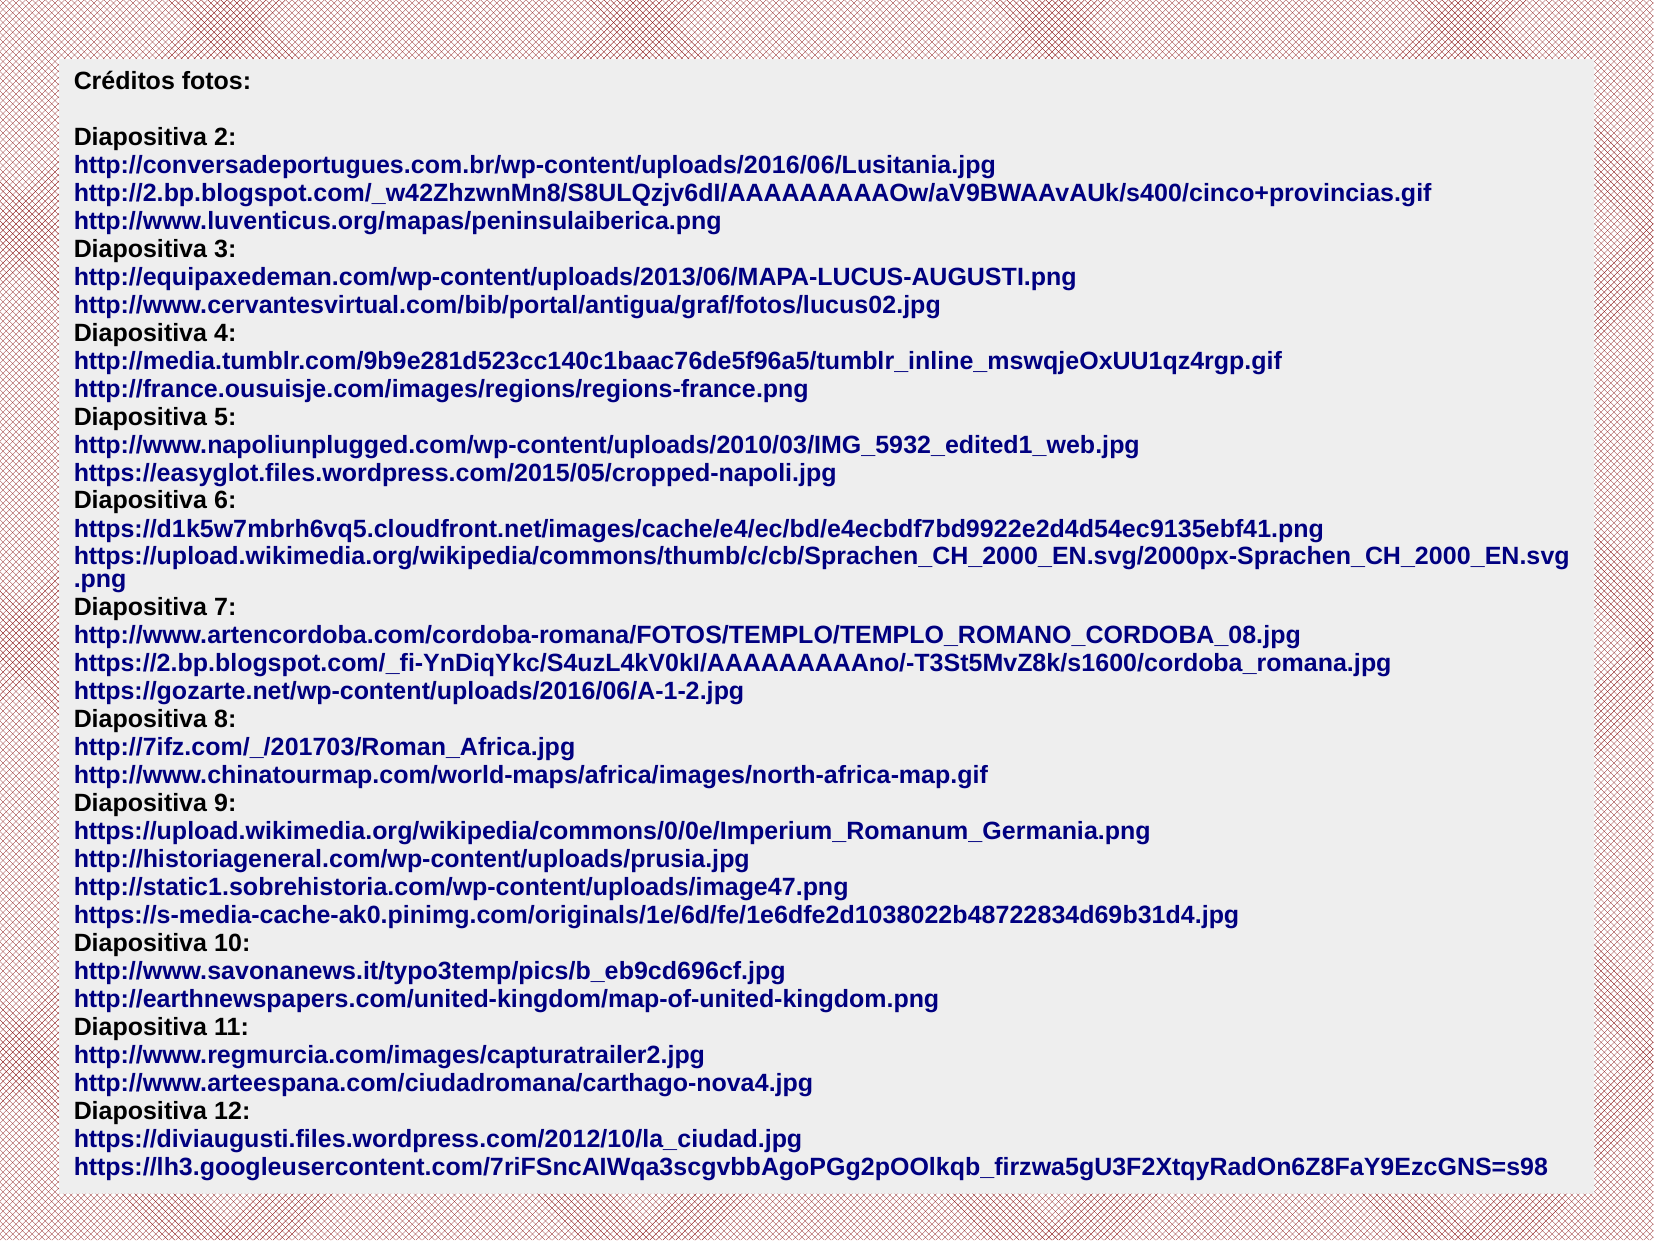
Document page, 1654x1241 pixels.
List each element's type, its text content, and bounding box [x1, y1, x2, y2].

text_box Créditos fotos: Diapositiva 2: http://conversadeportugues.com.br/wp-content/uploads/2016/06/Lusitania.jpg http://2.bp.blogspot.com/_w42ZhzwnMn8/S8ULQzjv6dI/AAAAAAAAAOw/aV9BWAAvAUk/s400/cinco+provincias.gif http://www.luventicus.org/mapas/peninsulaiberica.png Diapositiva 3: http://equipaxedeman.com/wp-content/uploads/2013/06/MAPA-LUCUS-AUGUSTI.png http://www.cervantesvirtual.com/bib/portal/antigua/graf/fotos/lucus02.jpg Diapositiva 4: http://media.tumblr.com/9b9e281d523cc140c1baac76de5f96a5/tumblr_inline_mswqjeOxUU1qz4rgp.gif http://france.ousuisje.com/images/regions/regions-france.png Diapositiva 5: http://www.napoliunplugged.com/wp-content/uploads/2010/03/IMG_5932_edited1_web.jpg https://easyglot.files.wordpress.com/2015/05/cropped-napoli.jpg Diapositiva 6: https://d1k5w7mbrh6vq5.cloudfront.net/images/cache/e4/ec/bd/e4ecbdf7bd9922e2d4d54ec9135ebf41.png https://upload.wikimedia.org/wikipedia/commons/thumb/c/cb/Sprachen_CH_2000_EN.svg/2000px-Sprachen_CH_2000_EN.svg.png Diapositiva 7: http://www.artencordoba.com/cordoba-romana/FOTOS/TEMPLO/TEMPLO_ROMANO_CORDOBA_08.jpg https://2.bp.blogspot.com/_fi-YnDiqYkc/S4uzL4kV0kI/AAAAAAAAAno/-T3St5MvZ8k/s1600/cordoba_romana.jpg https://gozarte.net/wp-content/uploads/2016/06/A-1-2.jpg Diapositiva 8: http://7ifz.com/_/201703/Roman_Africa.jpg http://www.chinatourmap.com/world-maps/africa/images/north-africa-map.gif Diapositiva 9: https://upload.wikimedia.org/wikipedia/commons/0/0e/Imperium_Romanum_Germania.png http://historiageneral.com/wp-content/uploads/prusia.jpg http://static1.sobrehistoria.com/wp-content/uploads/image47.png https://s-media-cache-ak0.pinimg.com/originals/1e/6d/fe/1e6dfe2d1038022b48722834d69b31d4.jpg Diapositiva 10: http://www.savonanews.it/typo3temp/pics/b_eb9cd696cf.jpg http://earthnewspapers.com/united-kingdom/map-of-united-kingdom.png Diapositiva 11: http://www.regmurcia.com/images/capturatrailer2.jpg http://www.arteespana.com/ciudadromana/carthago-nova4.jpg Diapositiva 12: https://diviaugusti.files.wordpress.com/2012/10/la_ciudad.jpg https://lh3.googleusercontent.com/7riFSncAIWqa3scgvbbAgoPGg2pOOlkqb_firzwa5gU3F2XtqyRadOn6Z8FaY9EzcGNS=s98 [59, 59, 1595, 1194]
